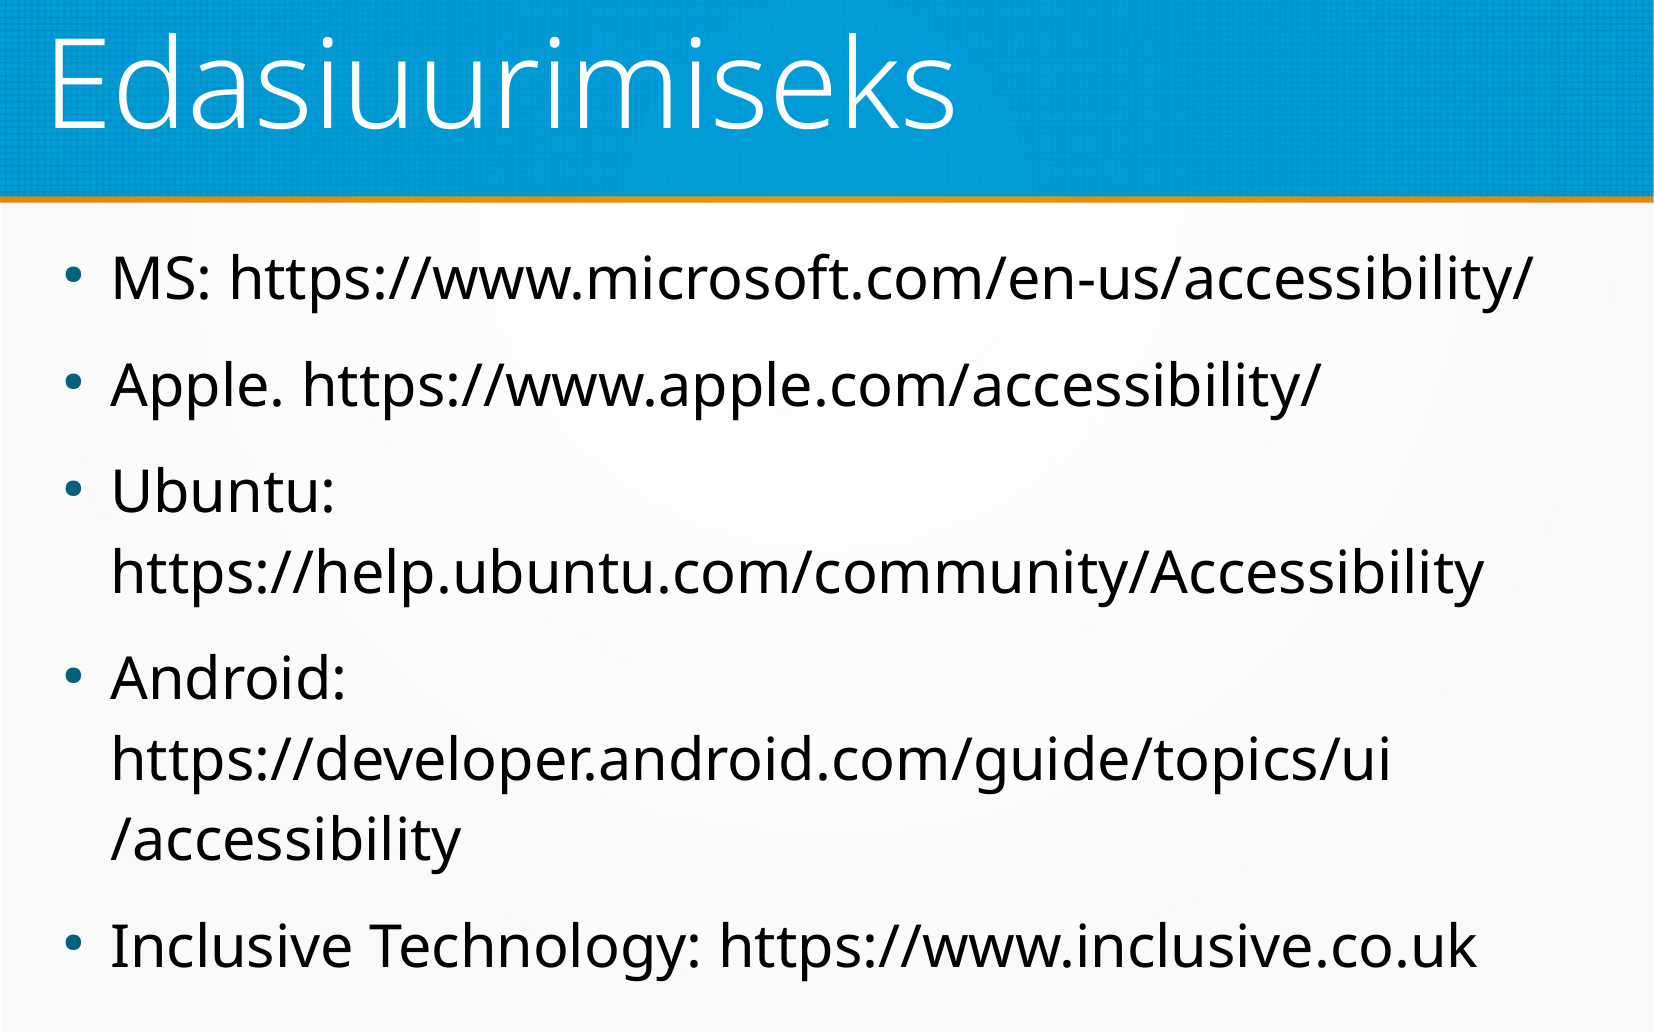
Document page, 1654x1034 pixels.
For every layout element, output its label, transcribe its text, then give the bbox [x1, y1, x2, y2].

list MS: https://www.microsoft.com/en-us/accessibility/ Apple. https://www.apple.com/accessibility/ Ubuntu: https://help.ubuntu.com/community/Accessibility Android: https://developer.android.com/guide/topics/ui /accessibility Inclusive Technology: https://www.inclusive.co.uk [47, 236, 1607, 1002]
picture [0, 195, 1654, 1034]
title Edasiuurimiseks [43, 0, 1619, 166]
